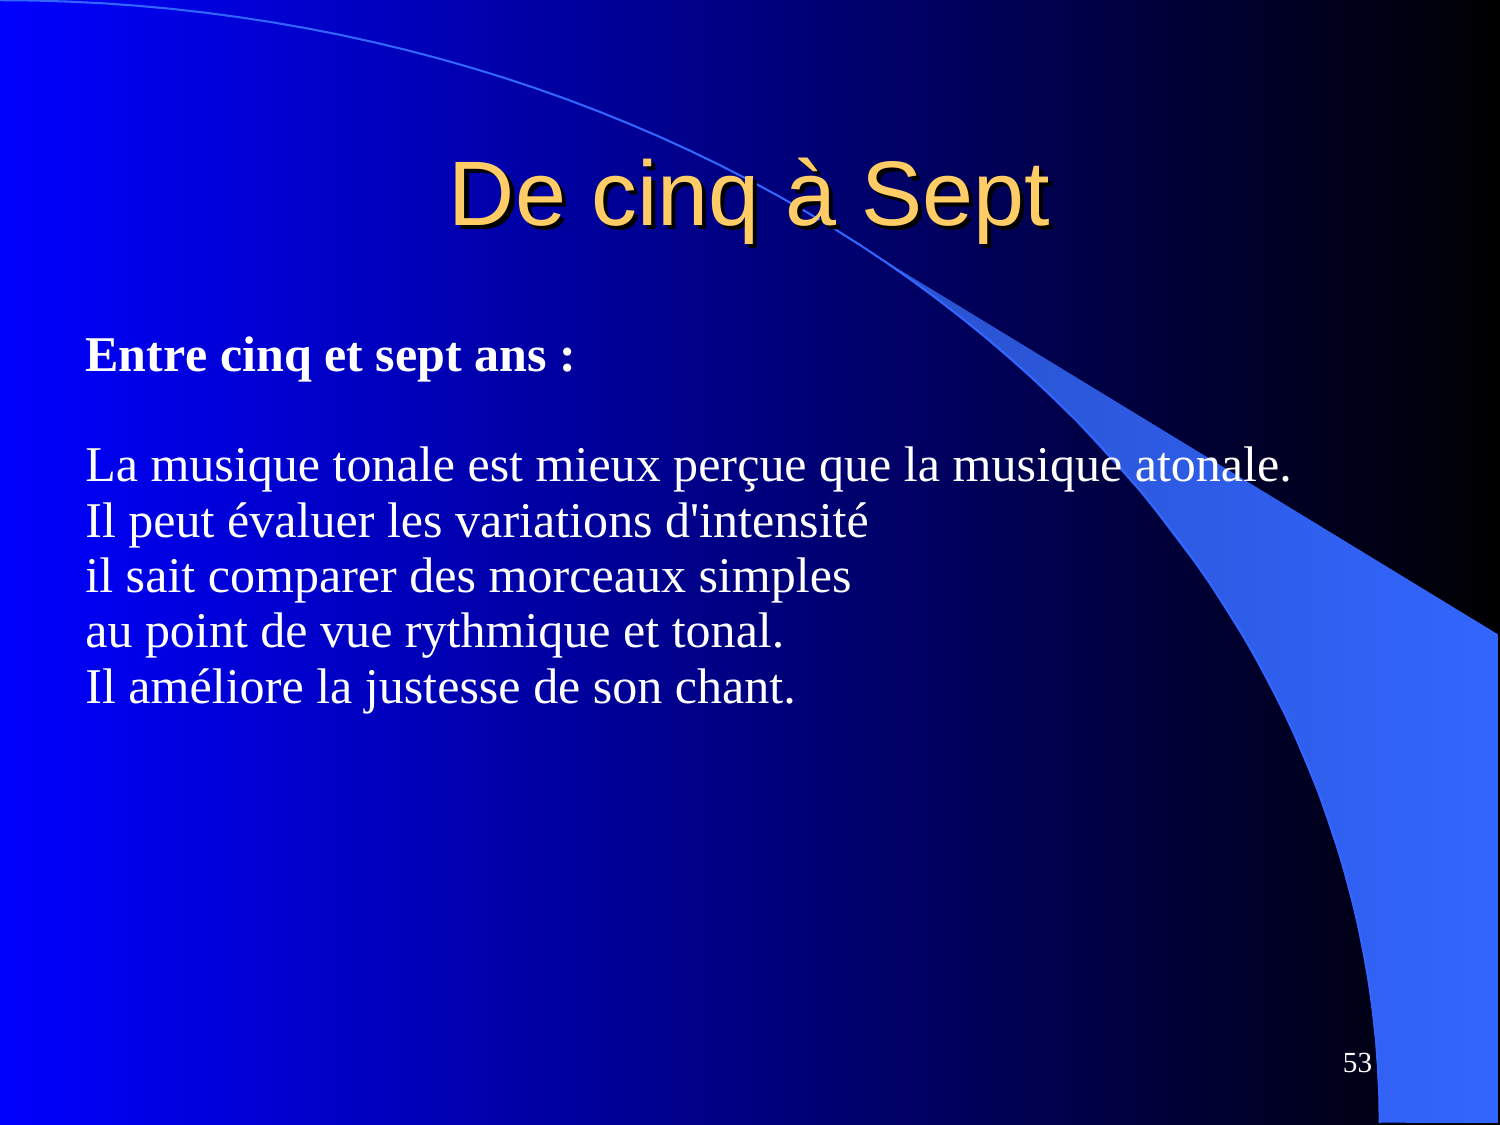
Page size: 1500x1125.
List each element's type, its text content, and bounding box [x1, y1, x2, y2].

text_box Entre cinq et sept ans : La musique tonale est mieux perçue que la musique atonale. Il peut évaluer les variations d'intensité il sait comparer des morceaux simples au point de vue rythmique et tonal. Il améliore la justesse de son chant. [70, 319, 1308, 777]
title De cinq à Sept [112, 99, 1388, 288]
